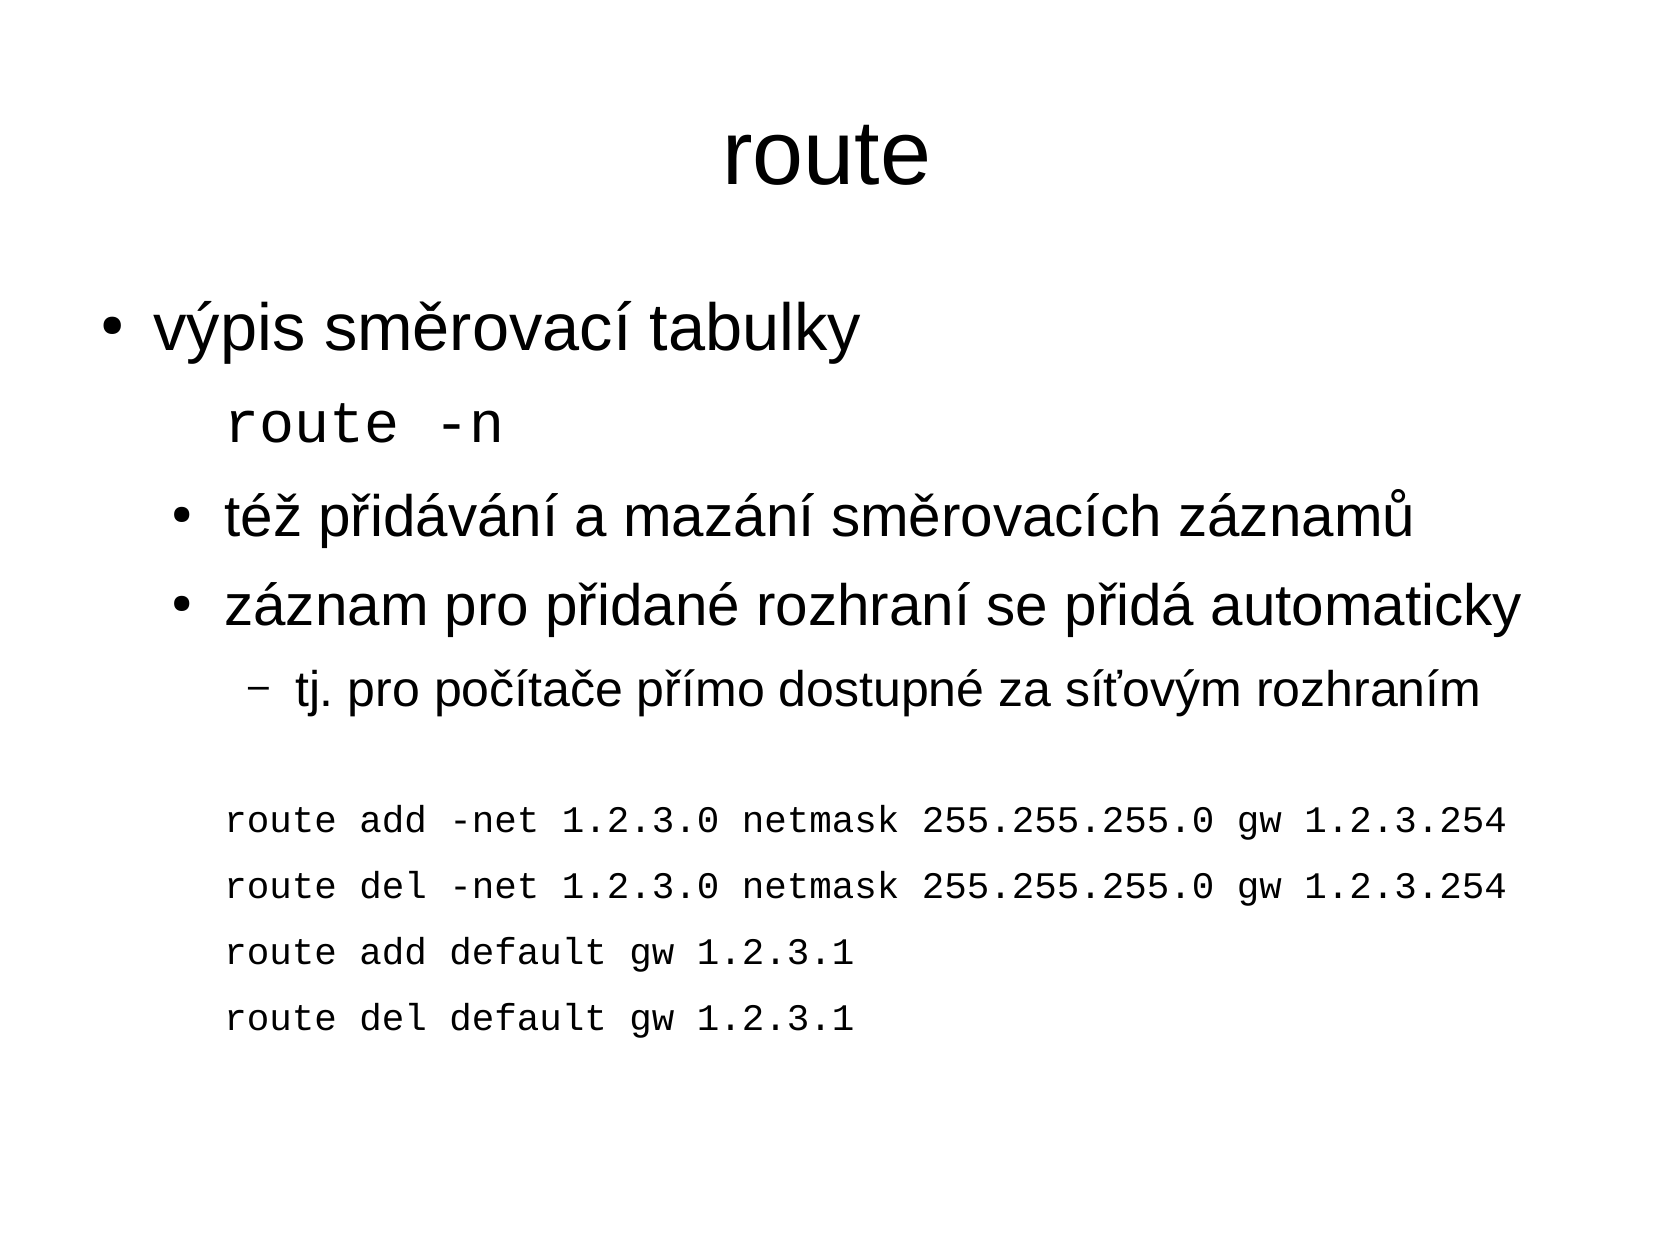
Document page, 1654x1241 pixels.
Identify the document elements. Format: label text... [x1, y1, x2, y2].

list výpis směrovací tabulky route -n též přidávání a mazání směrovacích záznamů záznam pro přidané rozhraní se přidá automaticky tj. pro počítače přímo dostupné za síťovým rozhraním route add -net 1.2.3.0 netmask 255.255.255.0 gw 1.2.3.254 route del -net 1.2.3.0 netmask 255.255.255.0 gw 1.2.3.254 route add default gw 1.2.3.1 route del default gw 1.2.3.1 [82, 290, 1571, 1109]
title route [82, 49, 1571, 257]
